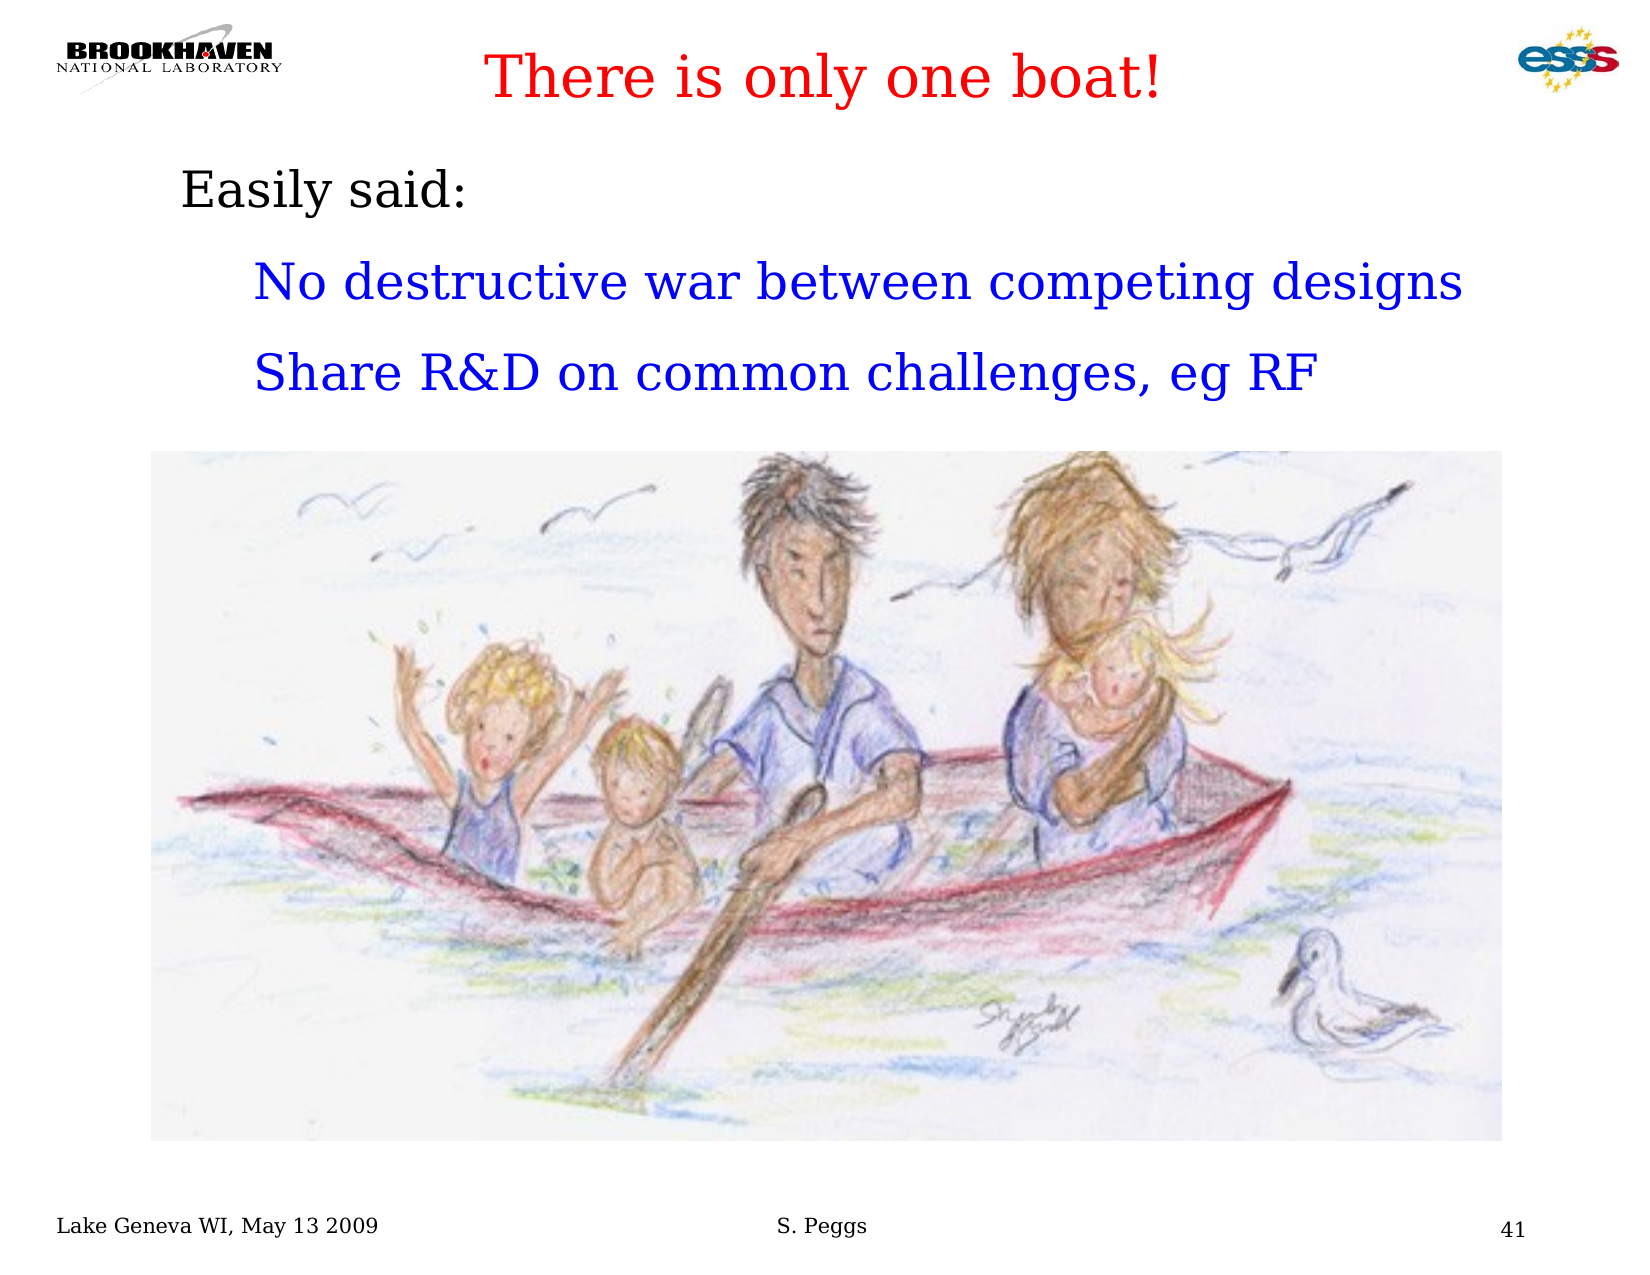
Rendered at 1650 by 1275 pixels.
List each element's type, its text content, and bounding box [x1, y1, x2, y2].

picture [56, 24, 151, 94]
text_box There is only one boat! [151, 23, 1499, 112]
text_box Easily said: No destructive war between competing designs Share R&D on common challenges, eg RF [180, 151, 1470, 403]
picture [1555, 52, 1566, 57]
picture [151, 451, 1502, 1141]
picture [1518, 25, 1619, 93]
